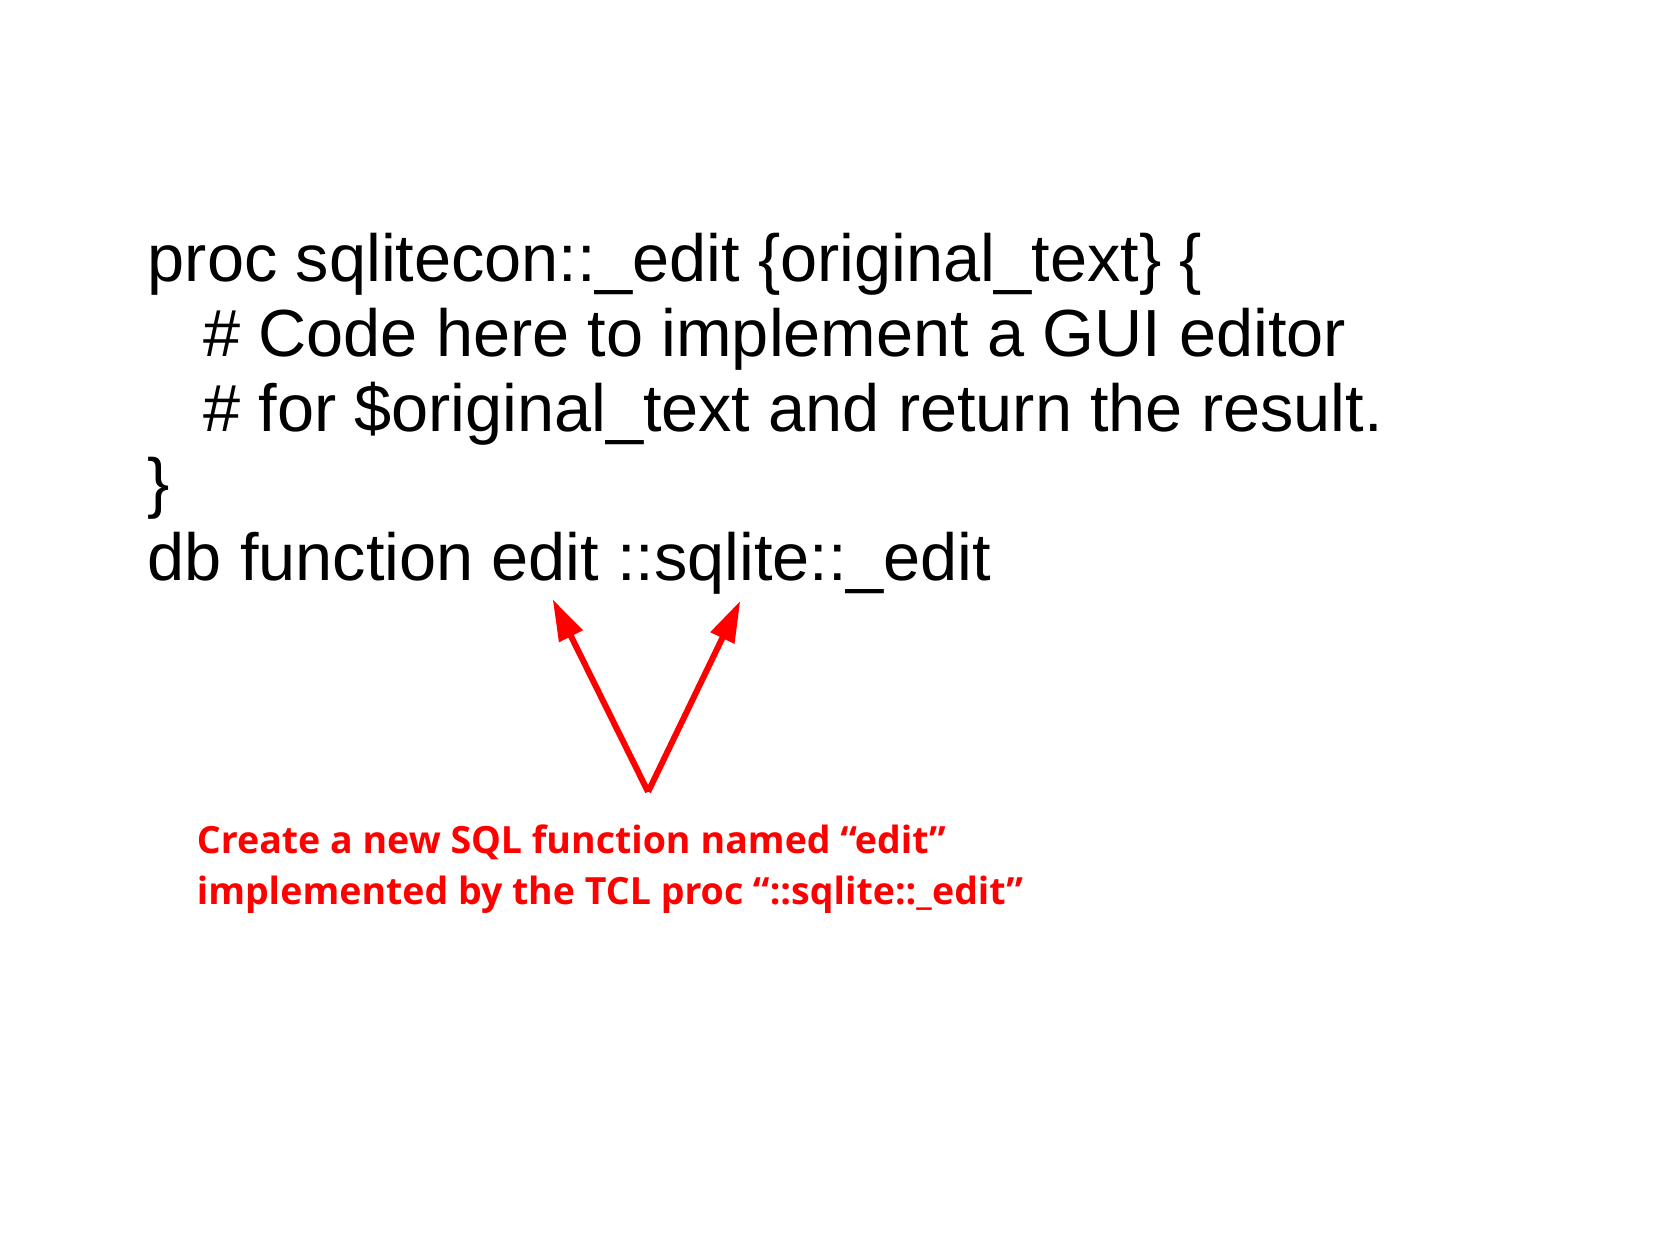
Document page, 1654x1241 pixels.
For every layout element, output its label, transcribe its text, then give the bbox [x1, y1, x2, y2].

text_box Create a new SQL function named “edit” implemented by the TCL proc “::sqlite::_edit” [182, 806, 1040, 933]
text_box proc sqlitecon::_edit {original_text} { # Code here to implement a GUI editor # for $original_text and return the result. } db function edit ::sqlite::_edit [133, 213, 1401, 613]
